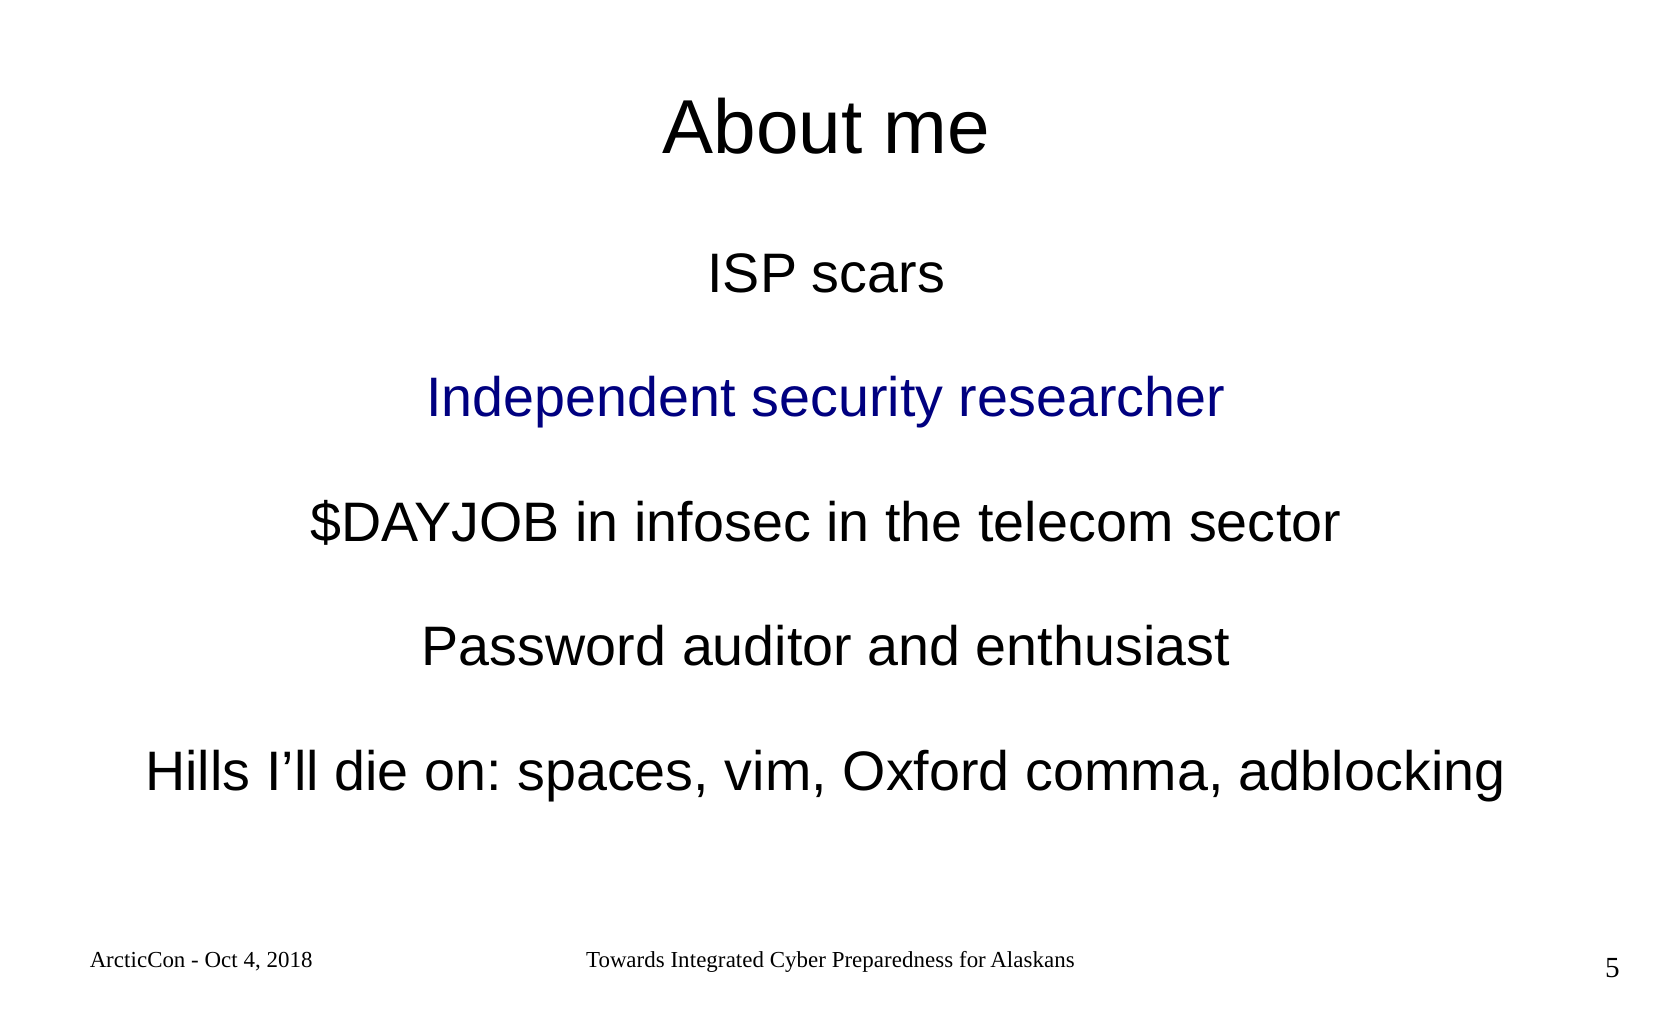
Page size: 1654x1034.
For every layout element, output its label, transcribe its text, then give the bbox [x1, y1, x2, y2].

title About me [82, 41, 1571, 214]
text_box <number> [1560, 951, 1621, 1023]
subtitle ISP scars Independent security researcher $DAYJOB in infosec in the telecom sector Password auditor and enthusiast Hills I’ll die on: spaces, vim, Oxford comma, adblocking [82, 241, 1571, 865]
